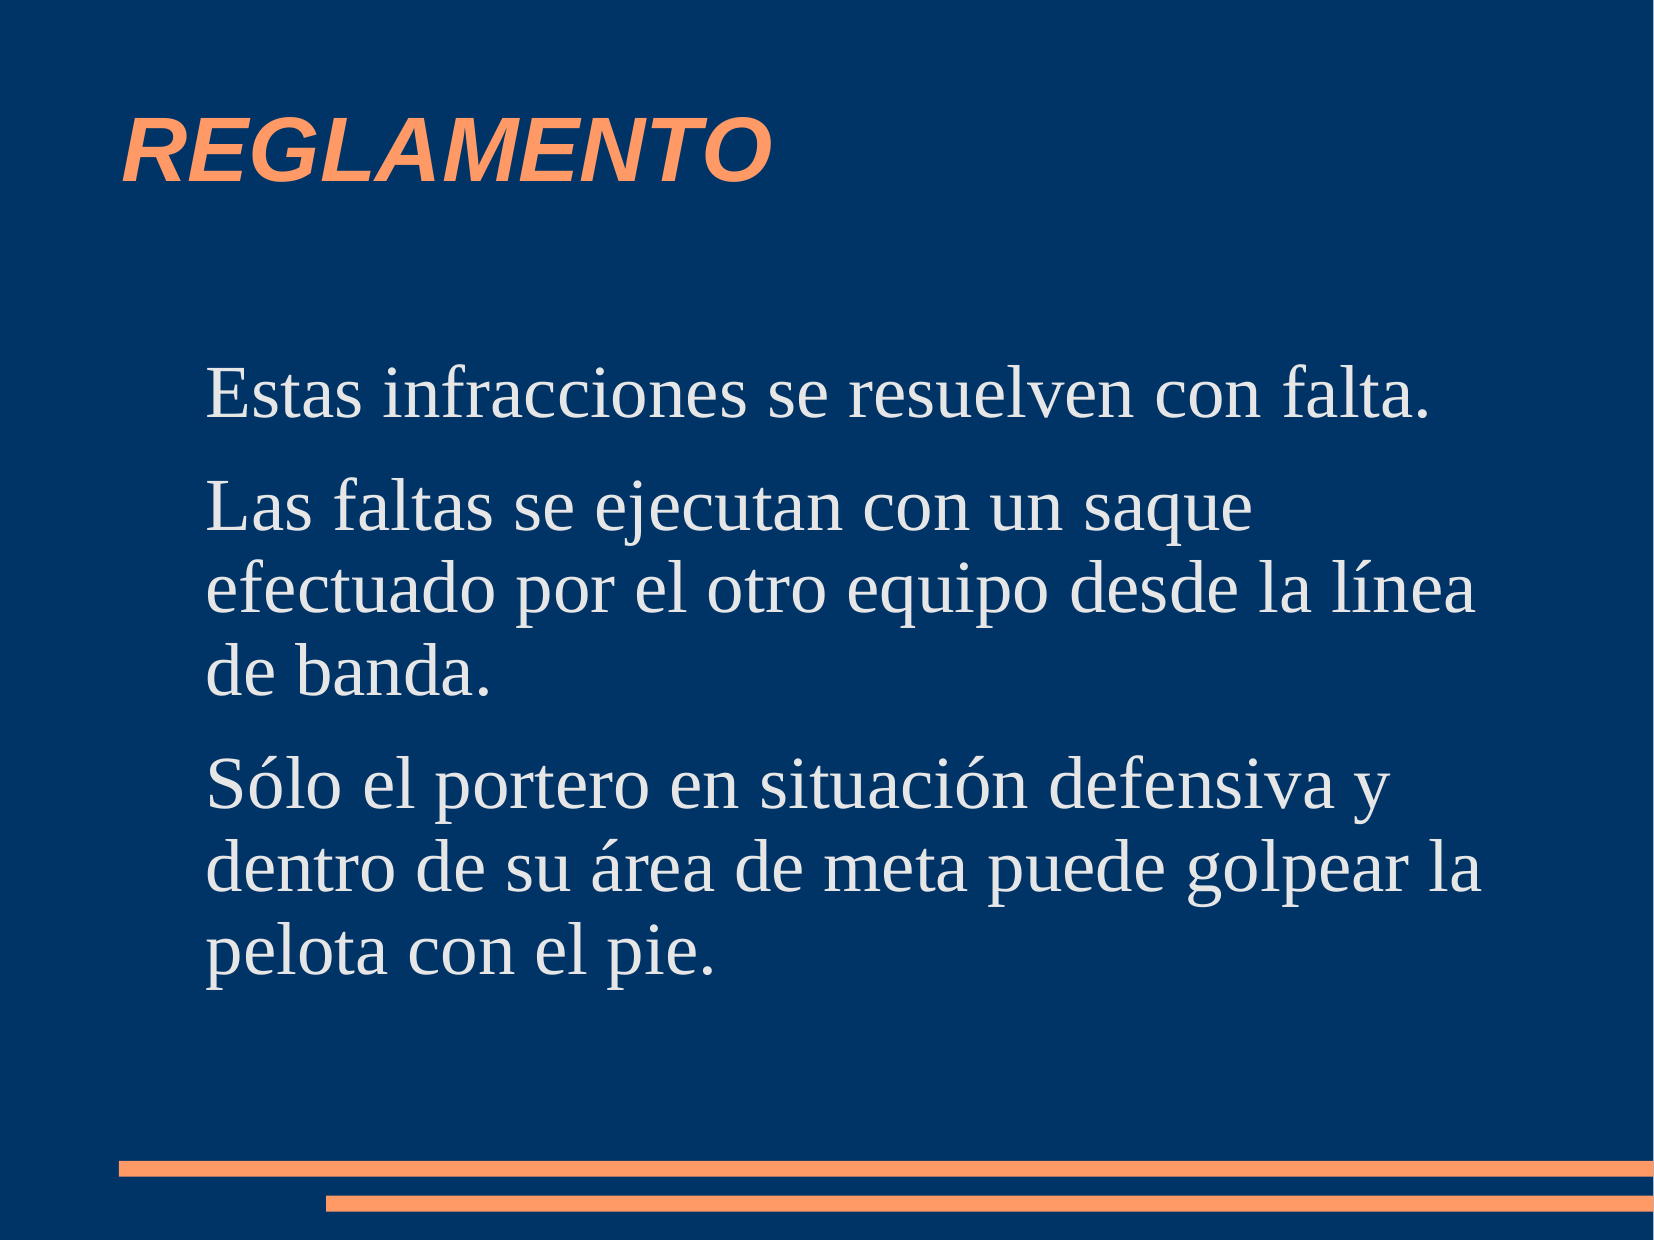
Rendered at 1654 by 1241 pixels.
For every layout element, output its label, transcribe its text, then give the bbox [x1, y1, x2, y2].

title REGLAMENTO [121, 46, 1534, 254]
list Estas infracciones se resuelven con falta. Las faltas se ejecutan con un saque efectuado por el otro equipo desde la línea de banda. Sólo el portero en situación defensiva y dentro de su área de meta puede golpear la pelota con el pie. [134, 350, 1516, 1133]
